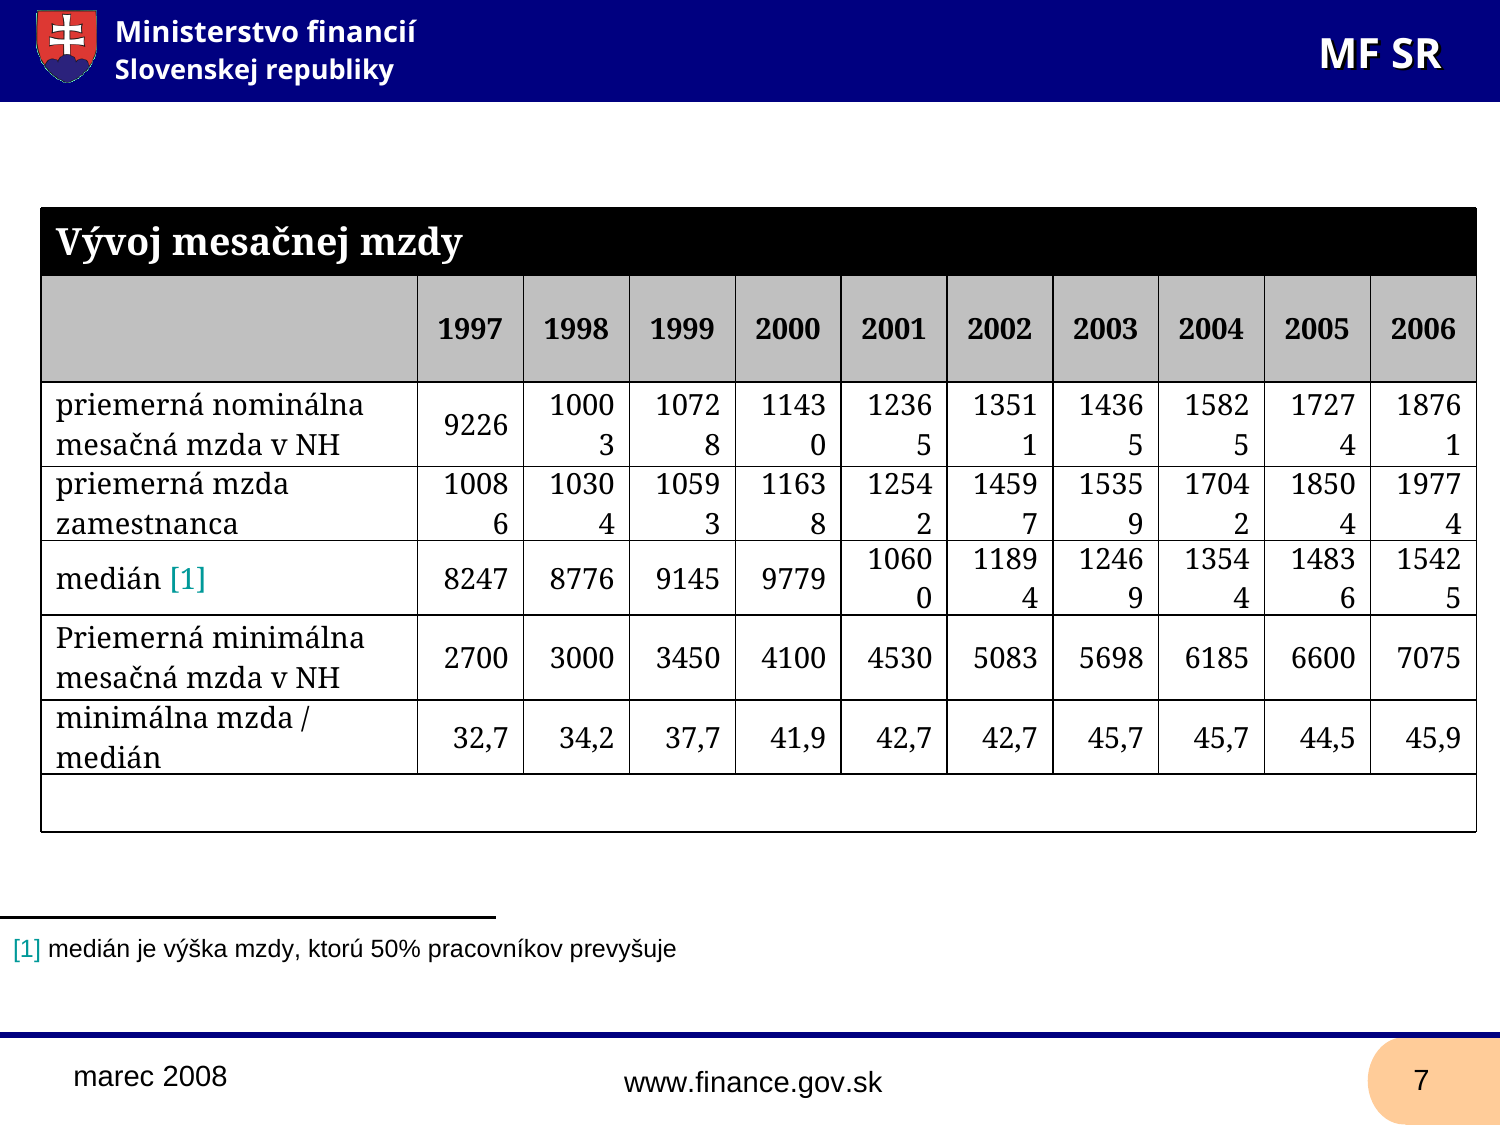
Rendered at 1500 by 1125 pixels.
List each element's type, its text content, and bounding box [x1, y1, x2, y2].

text_box 10304 [524, 467, 629, 540]
text_box Priemerná minimálna mesačná mzda v NH [42, 616, 417, 699]
text_box 13544 [1159, 541, 1264, 614]
text_box 5083 [948, 616, 1052, 699]
text_box priemerná nominálna mesačná mzda v NH [42, 383, 417, 466]
text_box Vývoj mesačnej mzdy [42, 209, 1476, 273]
text_box 19774 [1371, 467, 1476, 540]
text_box 12542 [842, 467, 946, 540]
text_box 45,7 [1054, 701, 1158, 773]
text_box [42, 276, 417, 381]
text_box 10086 [418, 467, 523, 540]
text_box 10600 [842, 541, 946, 614]
text_box 1999 [630, 276, 735, 381]
text_box 17274 [1265, 383, 1370, 466]
text_box 2004 [1159, 276, 1264, 381]
text_box 3000 [524, 616, 629, 699]
text_box 4100 [736, 616, 840, 699]
text_box 10003 [524, 383, 629, 466]
text_box 11894 [948, 541, 1052, 614]
text_box 2001 [842, 276, 946, 381]
text_box 14836 [1265, 541, 1370, 614]
text_box 7075 [1371, 616, 1476, 699]
text_box 42,7 [948, 701, 1052, 773]
text_box 6185 [1159, 616, 1264, 699]
text_box priemerná mzda zamestnanca [42, 467, 417, 540]
text_box 10728 [630, 383, 735, 466]
text_box 12365 [842, 383, 946, 466]
text_box 45,7 [1159, 701, 1264, 773]
text_box 11430 [736, 383, 840, 466]
text_box 15825 [1159, 383, 1264, 466]
text_box 4530 [842, 616, 946, 699]
text_box 44,5 [1265, 701, 1370, 773]
text_box 42,7 [842, 701, 946, 773]
text_box 8247 [418, 541, 523, 614]
text_box 18504 [1265, 467, 1370, 540]
text_box 2002 [948, 276, 1052, 381]
text_box 37,7 [630, 701, 735, 773]
text_box 17042 [1159, 467, 1264, 540]
text_box 1998 [524, 276, 629, 381]
text_box 5698 [1054, 616, 1158, 699]
text_box medián [1] [42, 541, 417, 614]
text_box 2005 [1265, 276, 1370, 381]
text_box 2000 [736, 276, 840, 381]
text_box 32,7 [418, 701, 523, 773]
text_box 41,9 [736, 701, 840, 773]
text_box 6600 [1265, 616, 1370, 699]
text_box 9779 [736, 541, 840, 614]
text_box 8776 [524, 541, 629, 614]
text_box 9145 [630, 541, 735, 614]
text_box 12469 [1054, 541, 1158, 614]
text_box 1997 [418, 276, 523, 381]
text_box minimálna mzda / medián [42, 701, 417, 773]
text_box [1] medián je výška mzdy, ktorú 50% pracovníkov prevyšuje [0, 927, 694, 971]
text_box 2700 [418, 616, 523, 699]
text_box 14365 [1054, 383, 1158, 466]
text_box 15359 [1054, 467, 1158, 540]
text_box 2006 [1371, 276, 1476, 381]
text_box 15425 [1371, 541, 1476, 614]
text_box 13511 [948, 383, 1052, 466]
text_box 9226 [418, 383, 523, 466]
text_box 14597 [948, 467, 1052, 540]
text_box 34,2 [524, 701, 629, 773]
text_box 3450 [630, 616, 735, 699]
text_box 18761 [1371, 383, 1476, 466]
text_box 45,9 [1371, 701, 1476, 773]
text_box 10593 [630, 467, 735, 540]
text_box 11638 [736, 467, 840, 540]
text_box 2003 [1054, 276, 1158, 381]
